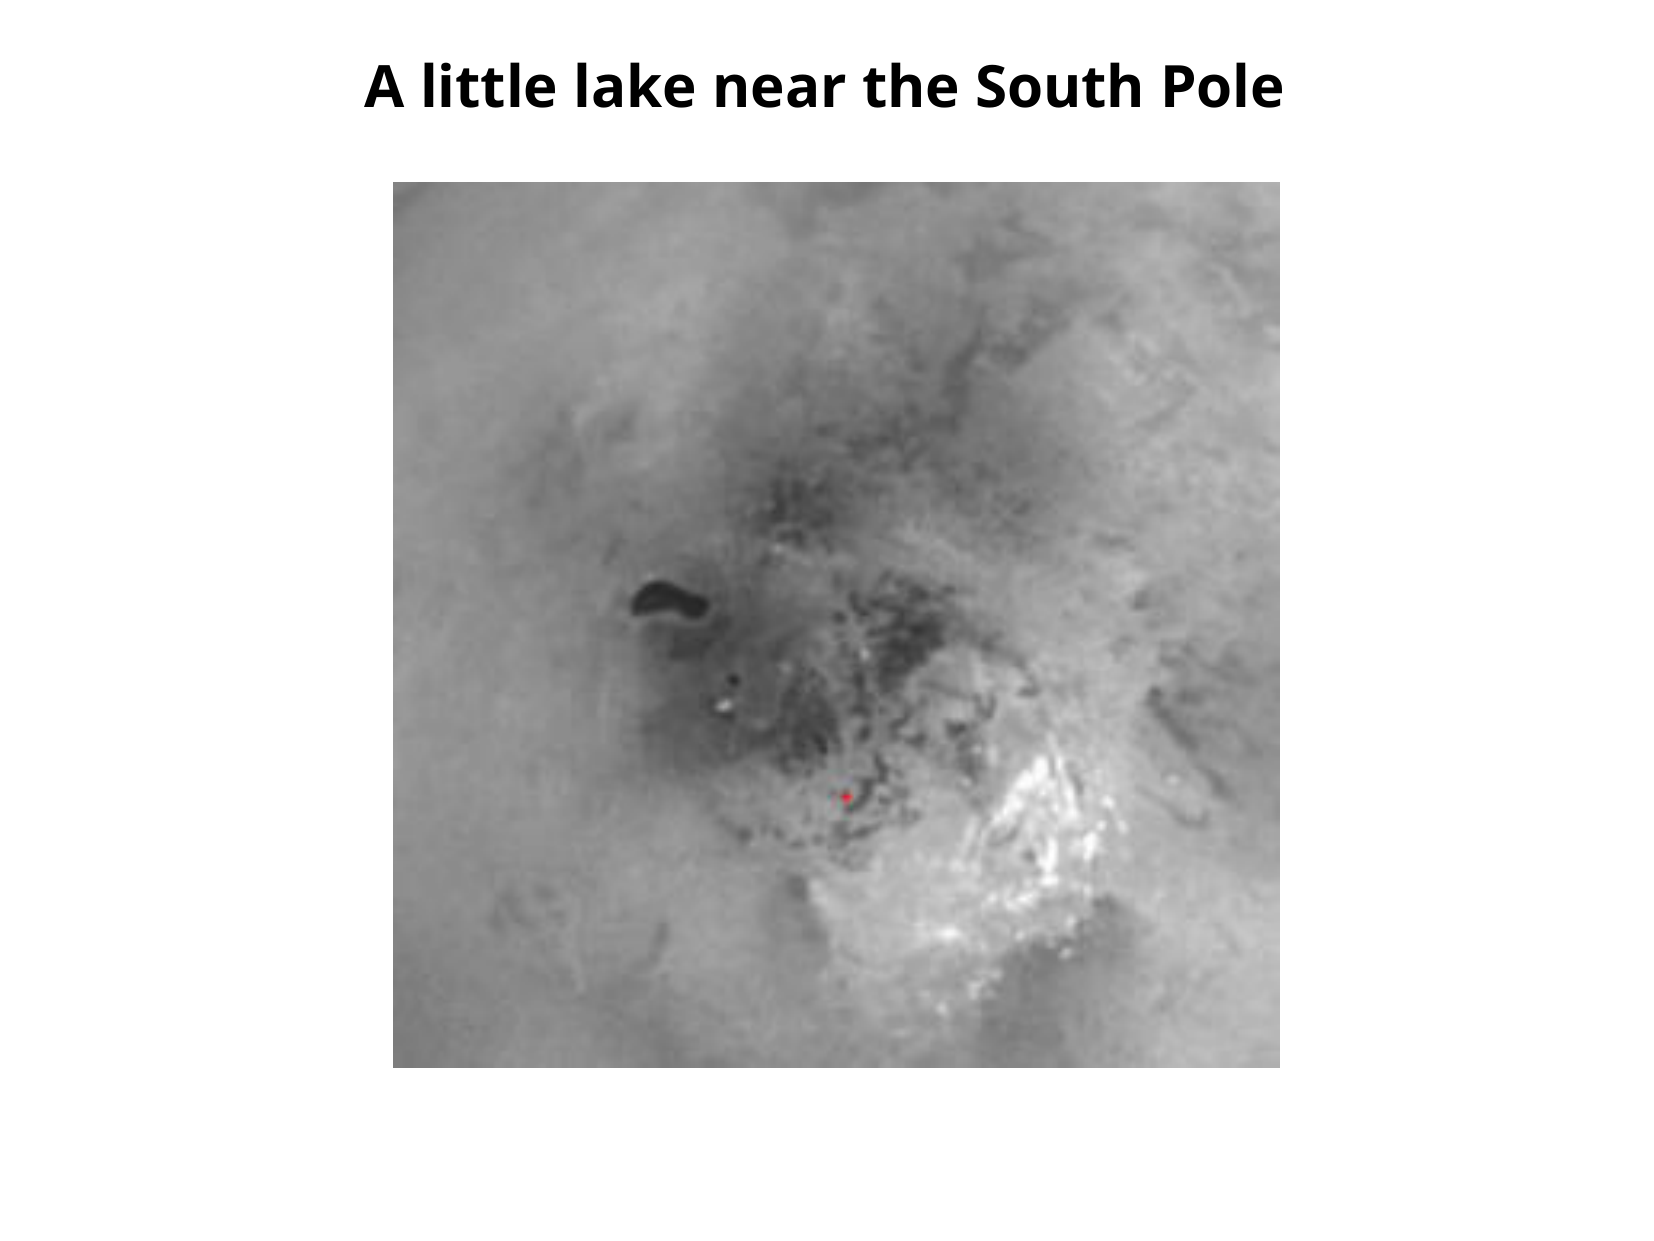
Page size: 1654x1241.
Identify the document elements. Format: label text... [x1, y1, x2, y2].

picture [393, 182, 1280, 1068]
text_box A little lake near the South Pole [262, 37, 1388, 134]
